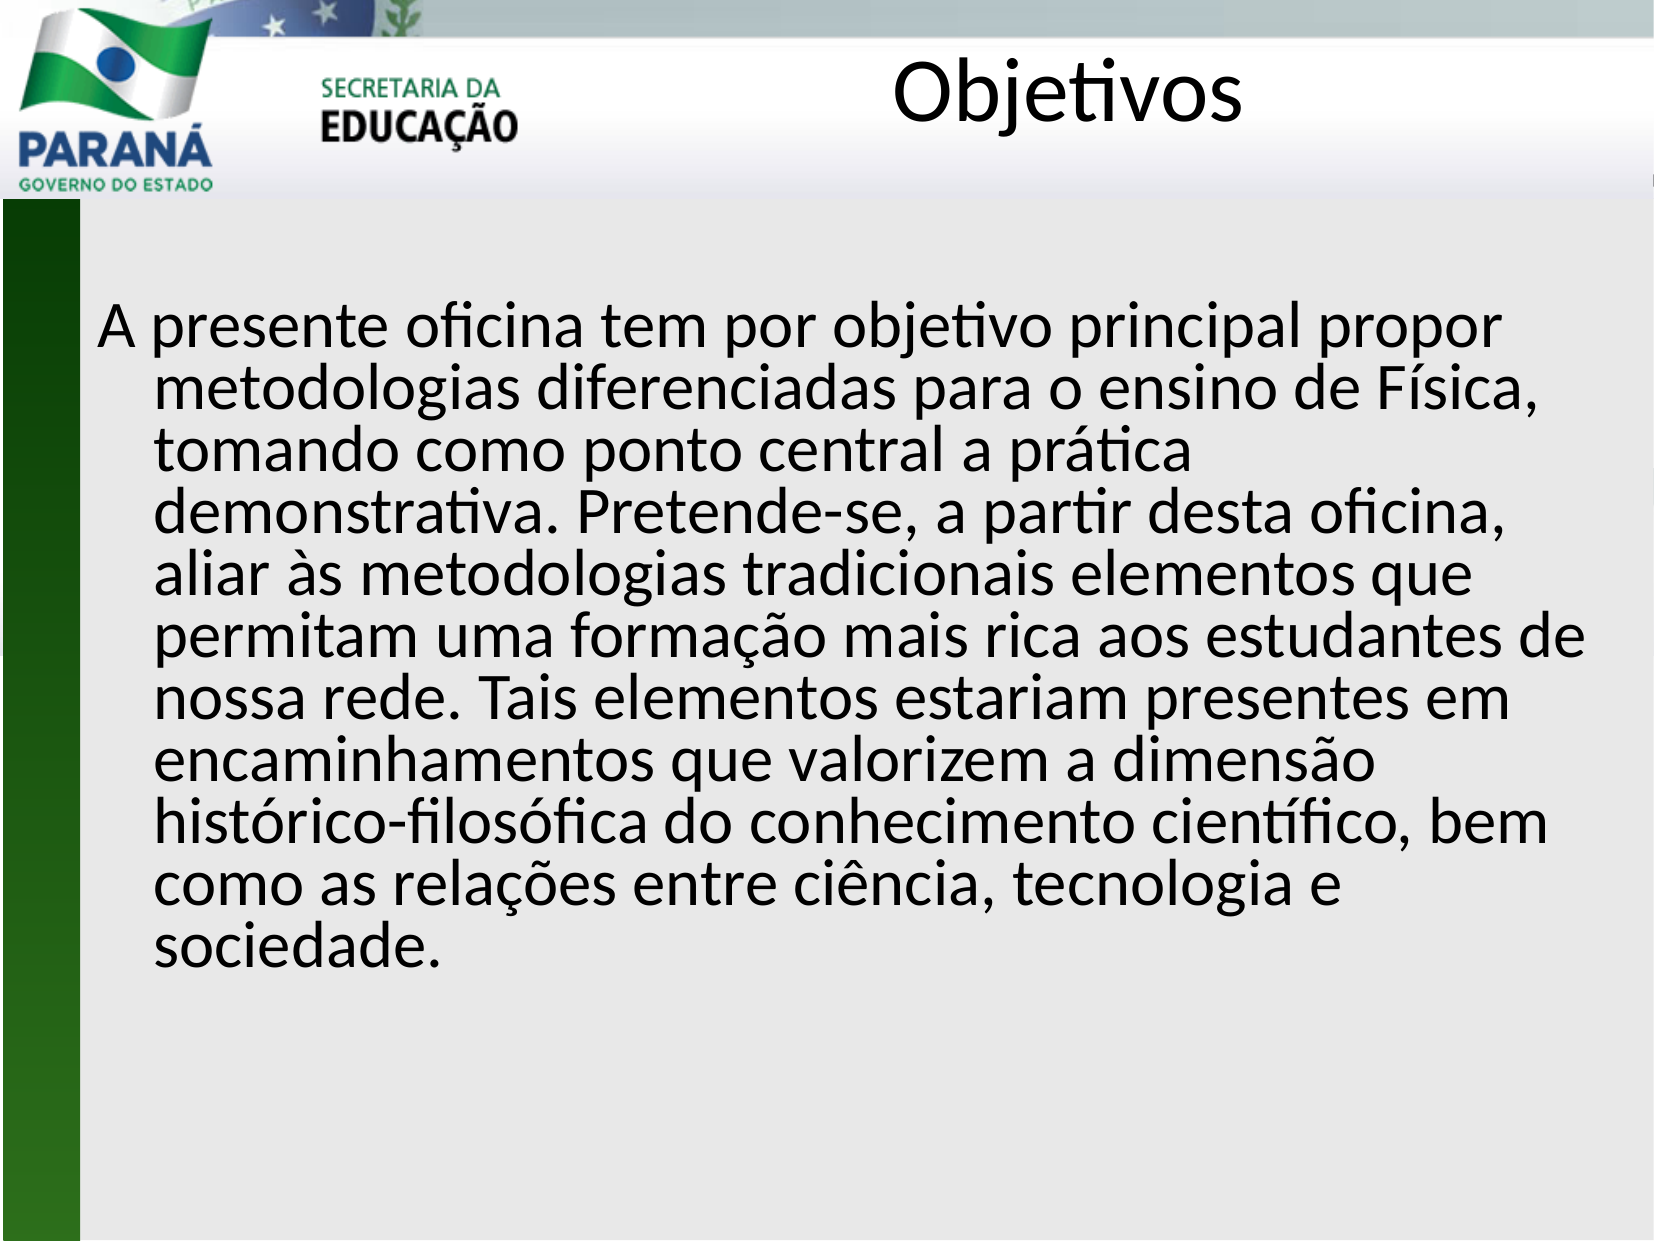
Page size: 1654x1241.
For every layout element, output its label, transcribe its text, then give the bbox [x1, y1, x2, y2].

title Objetivos [531, 45, 1607, 266]
list A presente oficina tem por objetivo principal propor metodologias diferenciadas para o ensino de Física, tomando como ponto central a prática demonstrativa. Pretende-se, a partir desta oficina, aliar às metodologias tradicionais elementos que permitam uma formação mais rica aos estudantes de nossa rede. Tais elementos estariam presentes em encaminhamentos que valorizem a dimensão histórico-filosófica do conhecimento científico, bem como as relações entre ciência, tecnologia e sociedade. [82, 290, 1630, 1164]
picture [0, 0, 1654, 199]
